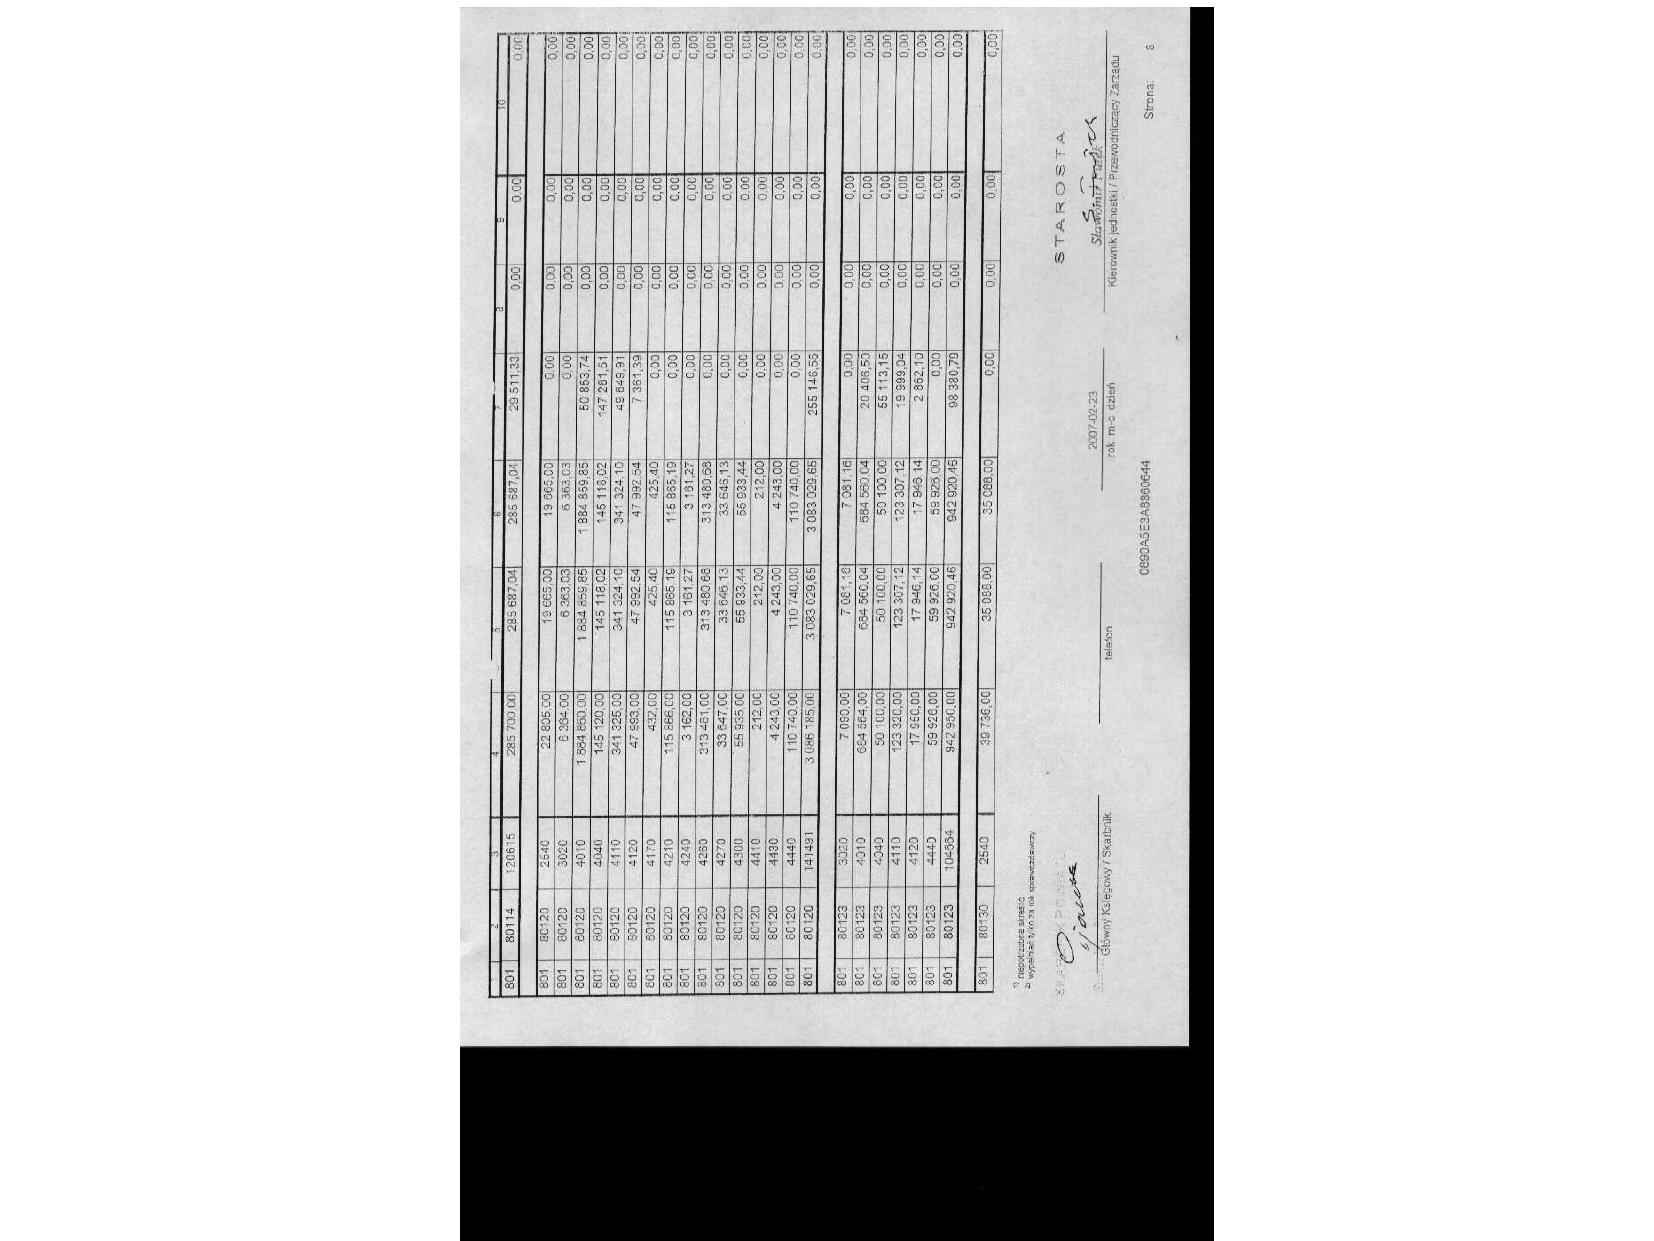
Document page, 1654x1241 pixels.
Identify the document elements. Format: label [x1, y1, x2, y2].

picture [460, 7, 1214, 1241]
